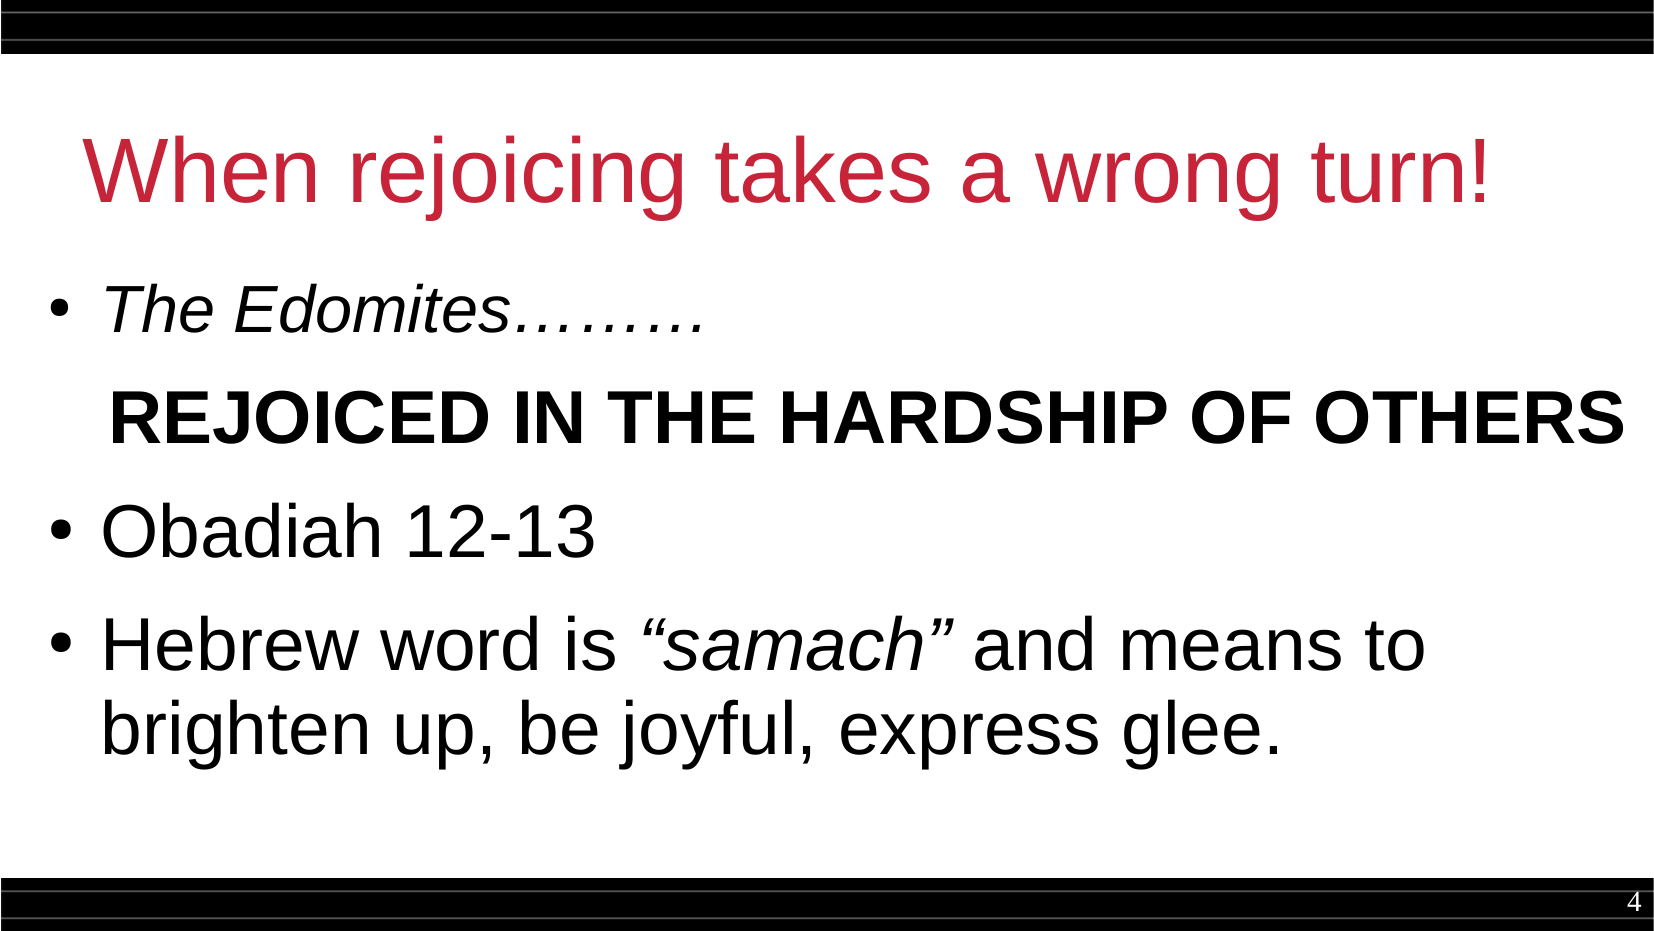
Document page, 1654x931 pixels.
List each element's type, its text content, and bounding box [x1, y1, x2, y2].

picture [1, 0, 1654, 54]
list The Edomites……… REJOICED IN THE HARDSHIP OF OTHERS Obadiah 12-13 Hebrew word is “samach” and means to brighten up, be joyful, express glee. [30, 271, 1636, 851]
title When rejoicing takes a wrong turn! [82, 92, 1571, 249]
picture [1, 878, 1654, 931]
